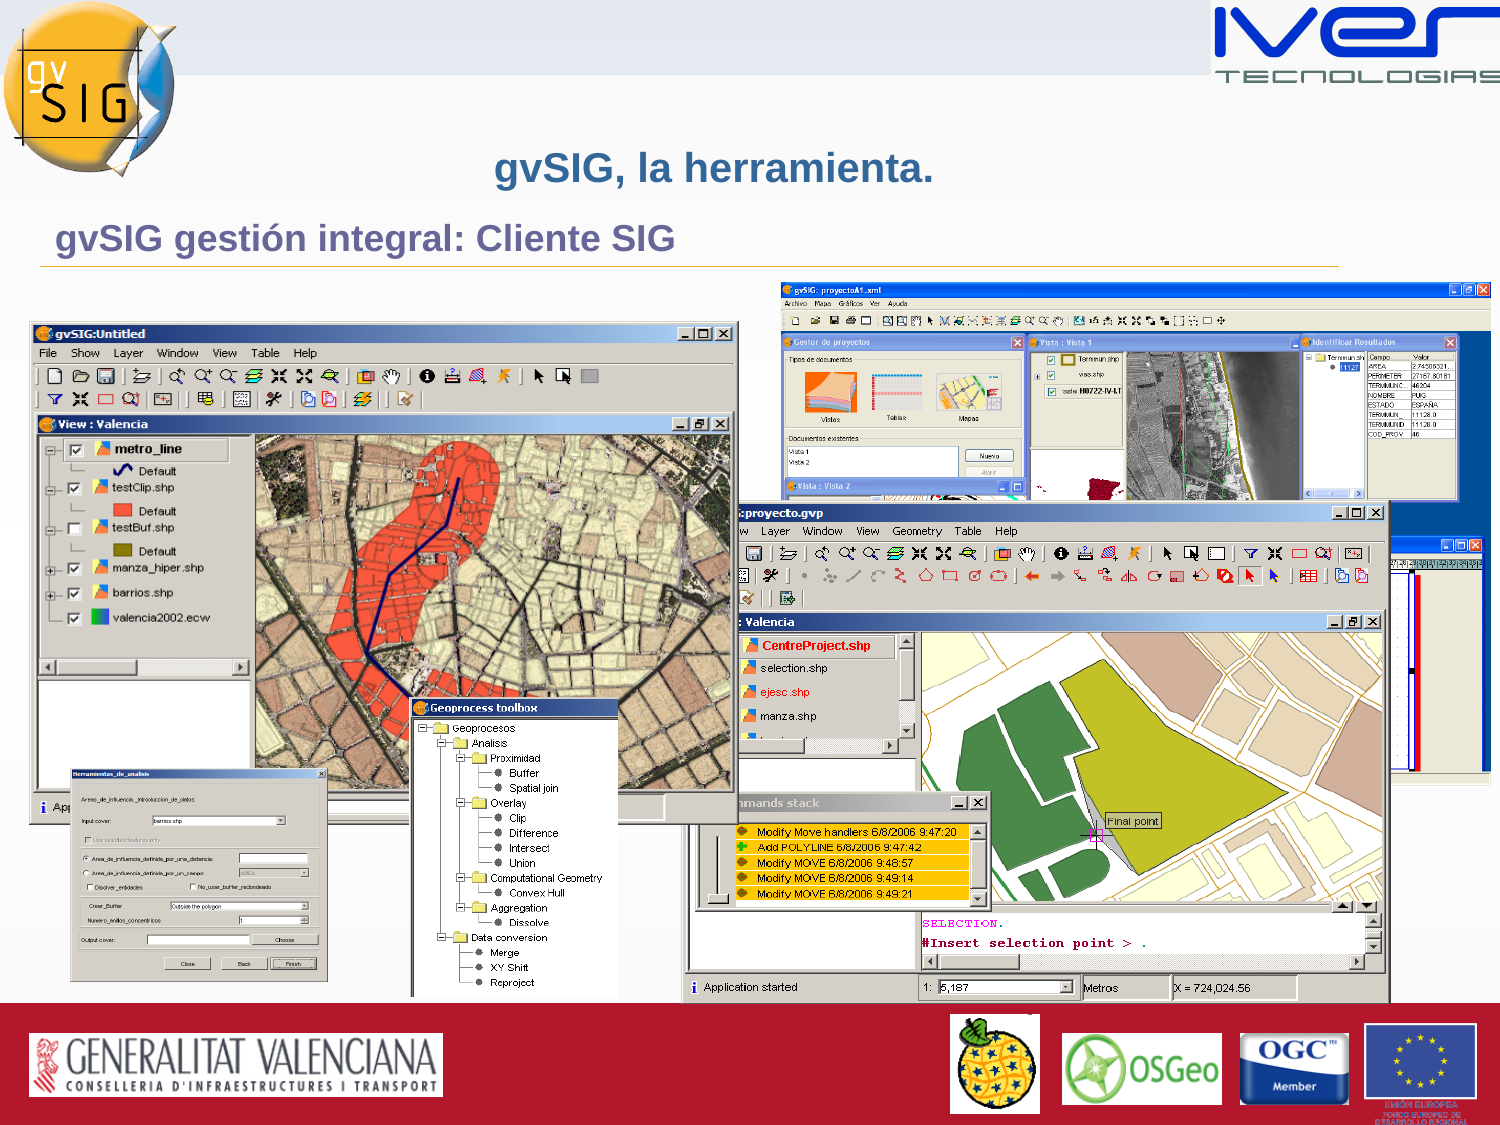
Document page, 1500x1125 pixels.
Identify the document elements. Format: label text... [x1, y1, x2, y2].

picture [29, 282, 1491, 1004]
picture [29, 1033, 443, 1097]
text_box gvSIG gestión integral: Cliente SIG [40, 210, 1343, 275]
picture [1062, 1033, 1222, 1105]
picture [1364, 1023, 1477, 1125]
picture [1240, 1033, 1349, 1105]
picture [1210, 0, 1500, 98]
picture [0, 0, 178, 137]
picture [950, 1014, 1040, 1114]
text_box gvSIG, la herramienta. [0, 137, 1429, 207]
